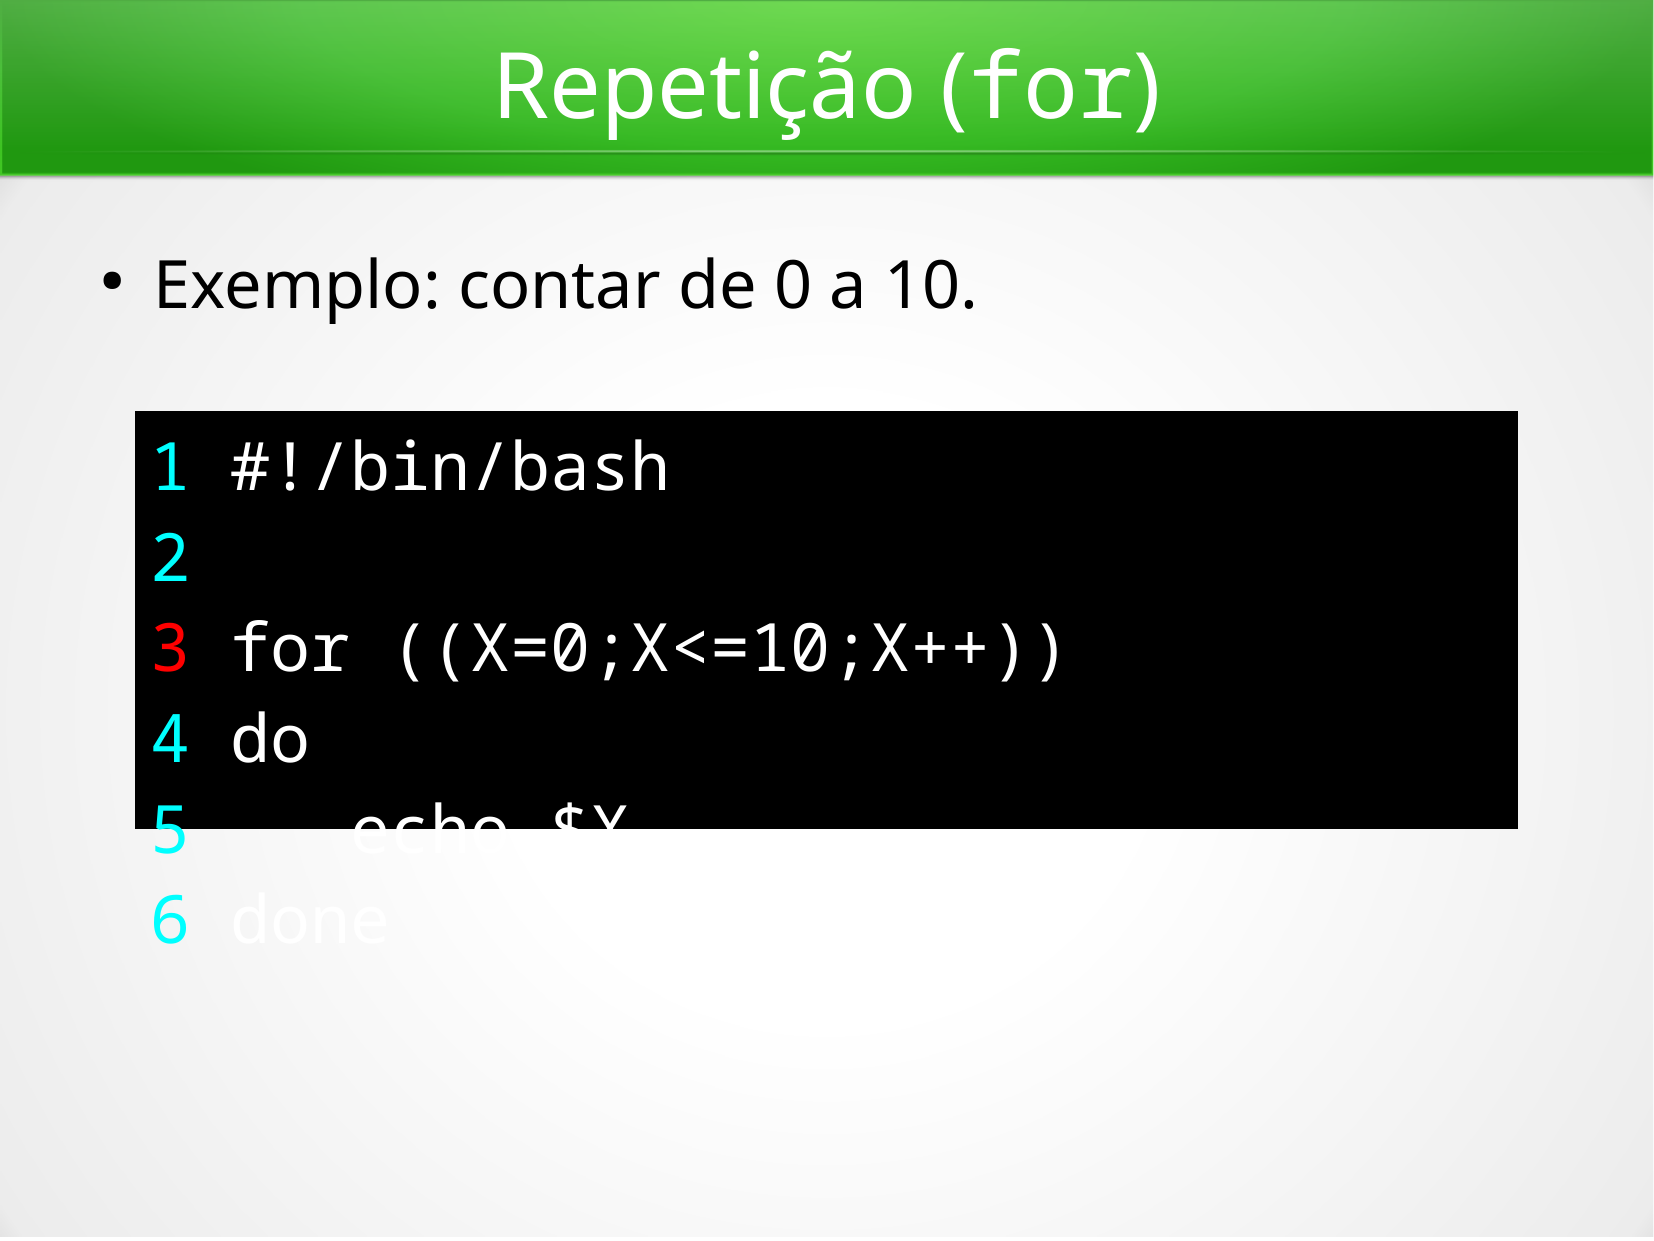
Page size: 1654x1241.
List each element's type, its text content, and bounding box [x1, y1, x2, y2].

picture [0, 0, 1654, 1237]
title Repetição (for) [82, 11, 1571, 154]
list Exemplo: contar de 0 a 10. [82, 237, 1571, 473]
text_box 1 #!/bin/bash 2 3 for ((X=0;X<=10;X++)) 4 do 5 echo $X 6 done [135, 473, 1518, 829]
